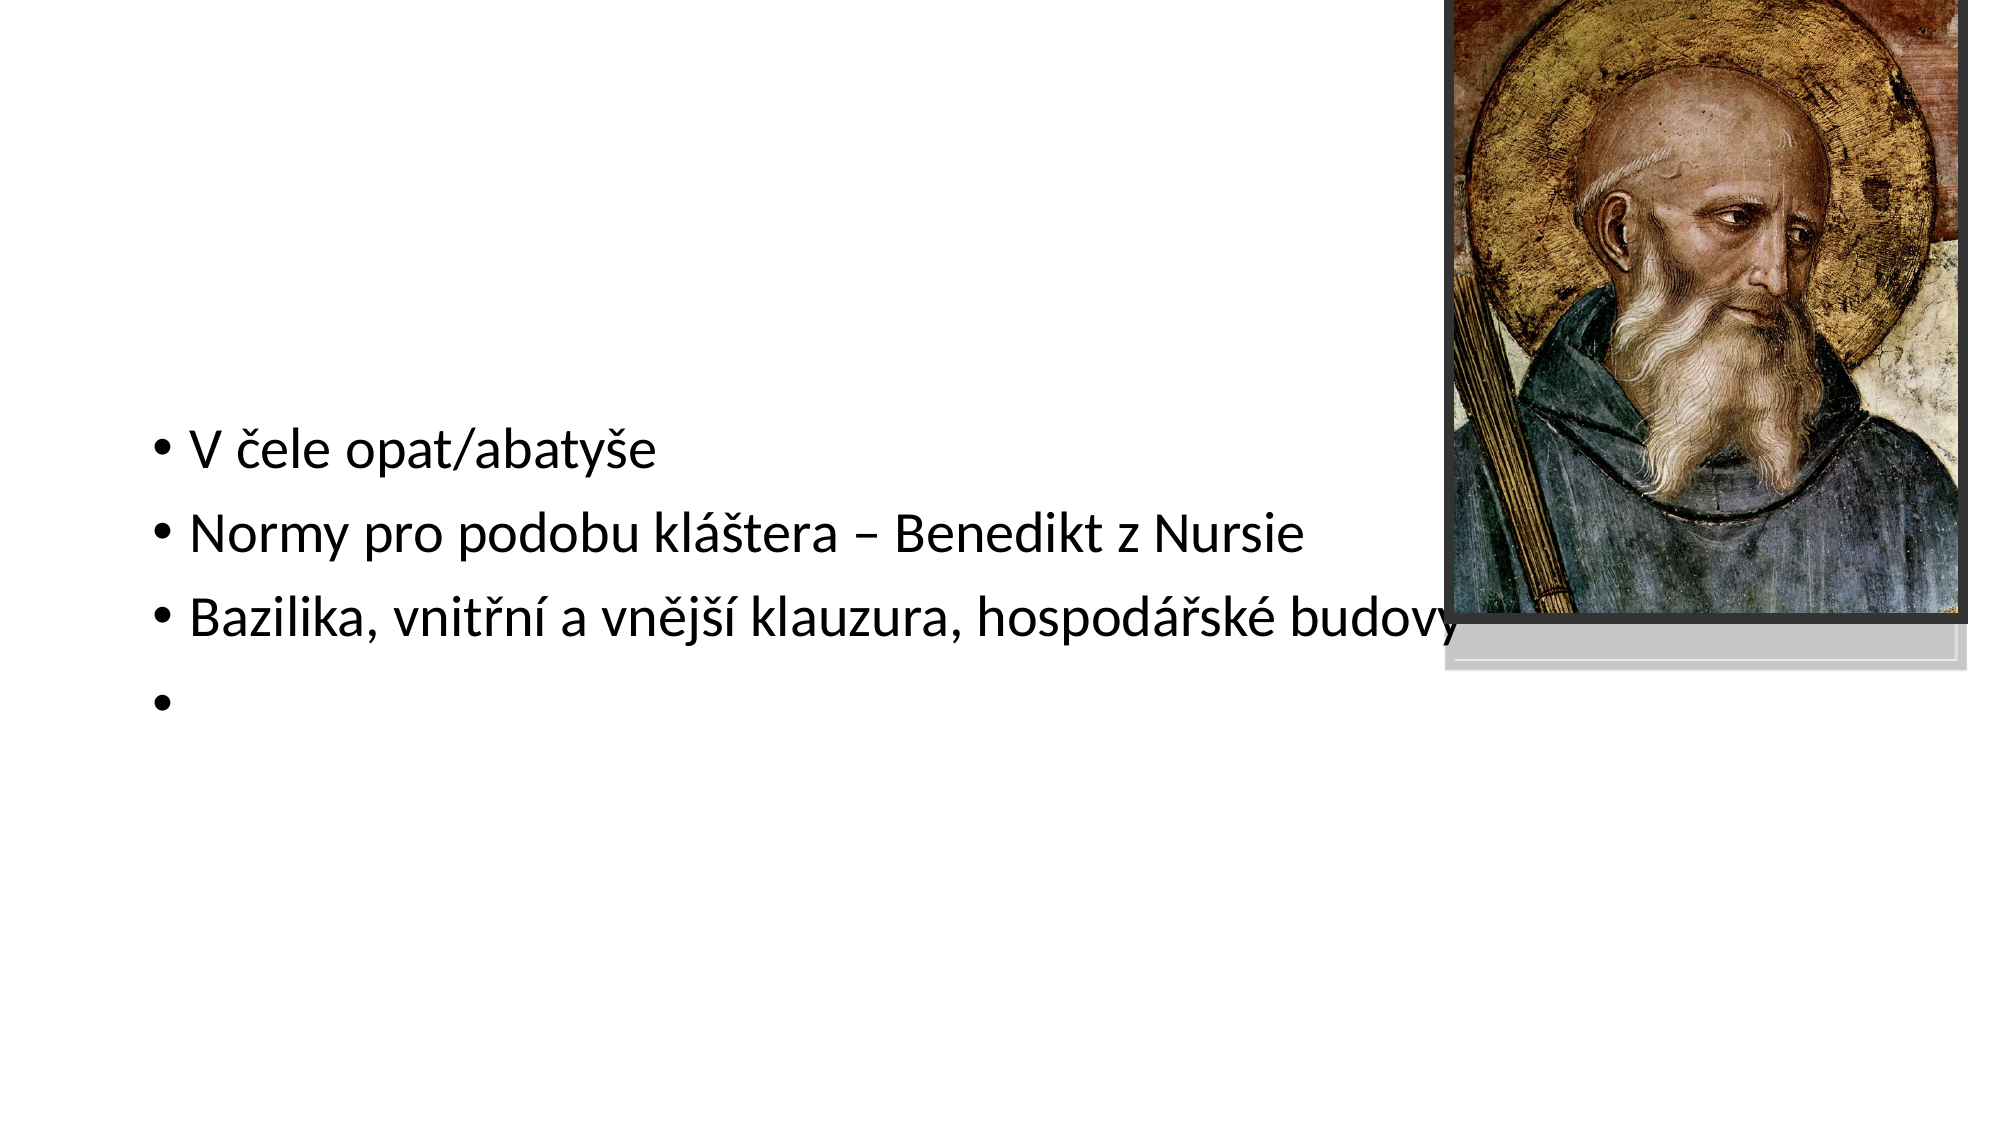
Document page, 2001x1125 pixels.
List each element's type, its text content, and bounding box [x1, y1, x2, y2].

picture [1454, 0, 1958, 614]
list V čele opat/abatyše Normy pro podobu kláštera – Benedikt z Nursie Bazilika, vnitřní a vnější klauzura, hospodářské budovy [137, 411, 1863, 1125]
